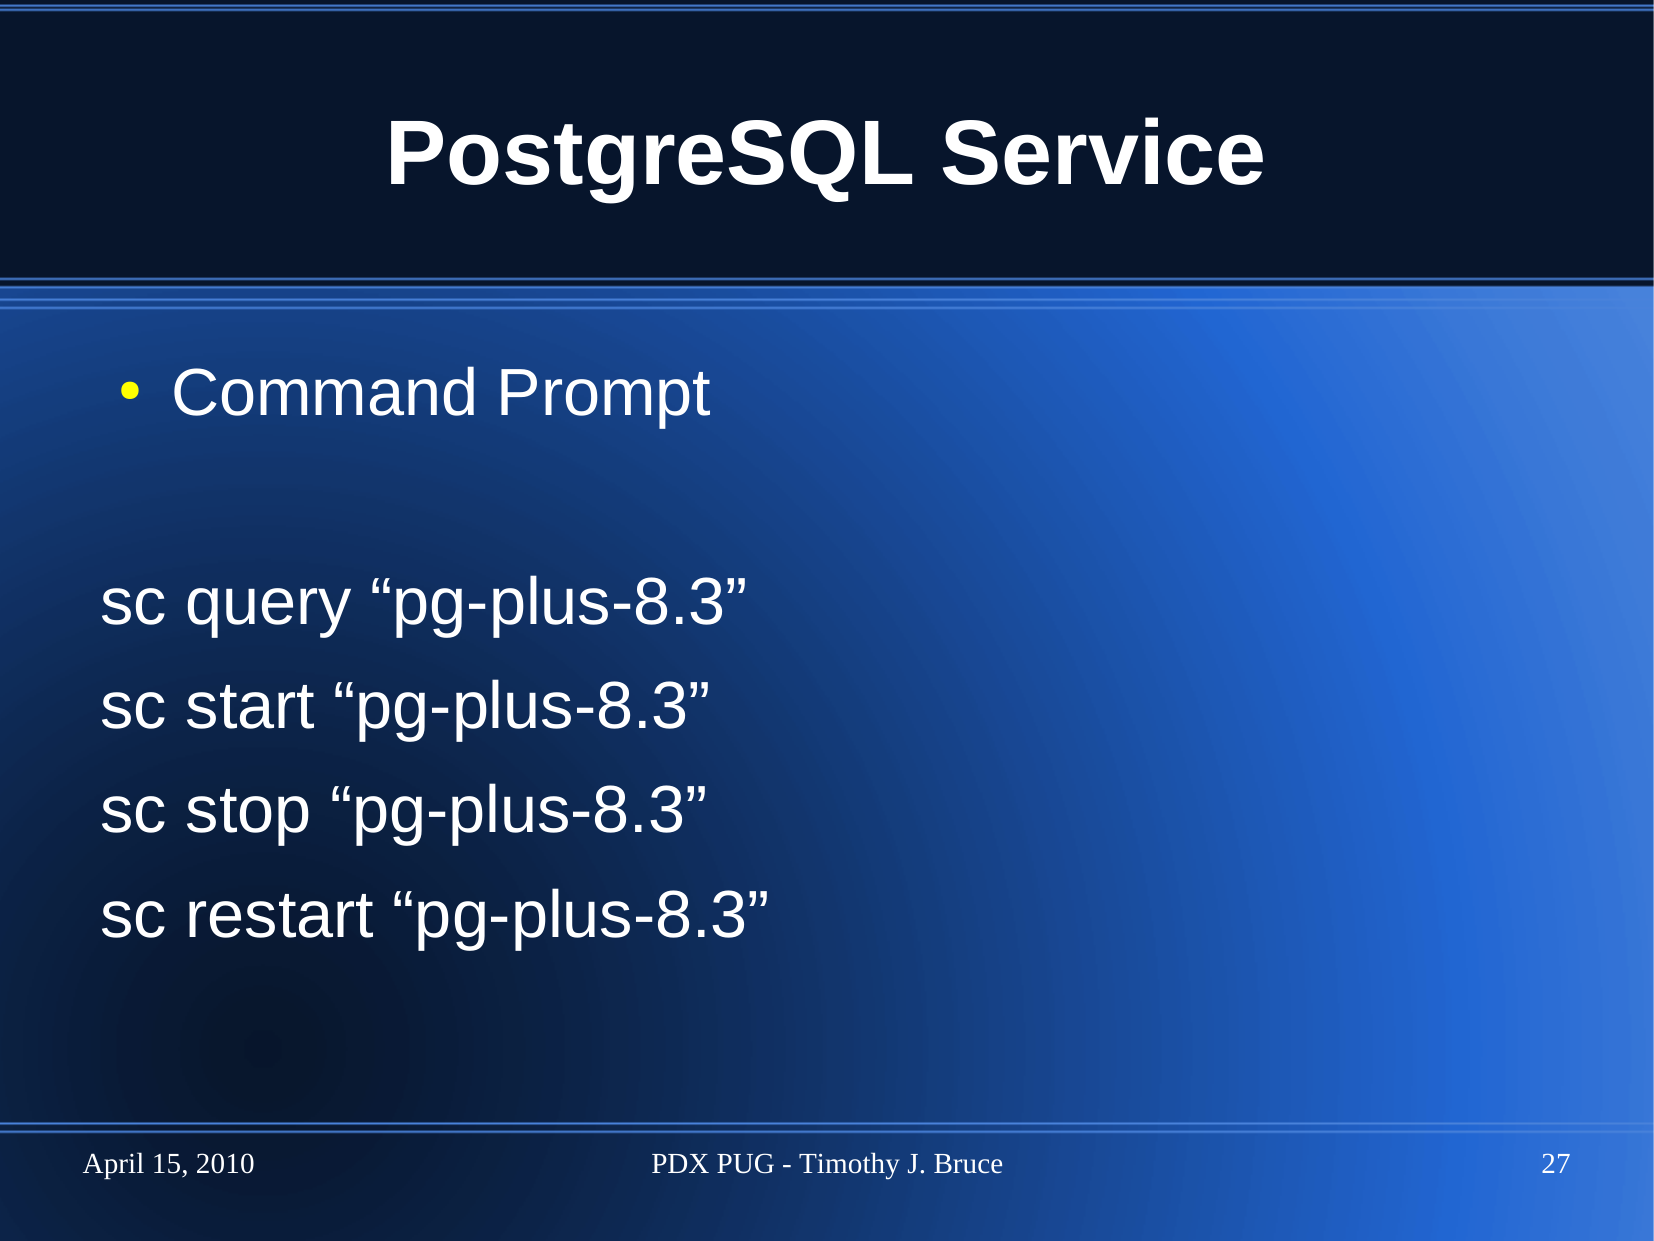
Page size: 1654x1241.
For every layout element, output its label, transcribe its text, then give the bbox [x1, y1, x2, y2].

list Command Prompt sc query “pg-plus-8.3” sc start “pg-plus-8.3” sc stop “pg-plus-8.3” sc restart “pg-plus-8.3” [82, 355, 1571, 1159]
title PostgreSQL Service [82, 56, 1571, 250]
picture [0, 0, 1654, 1241]
